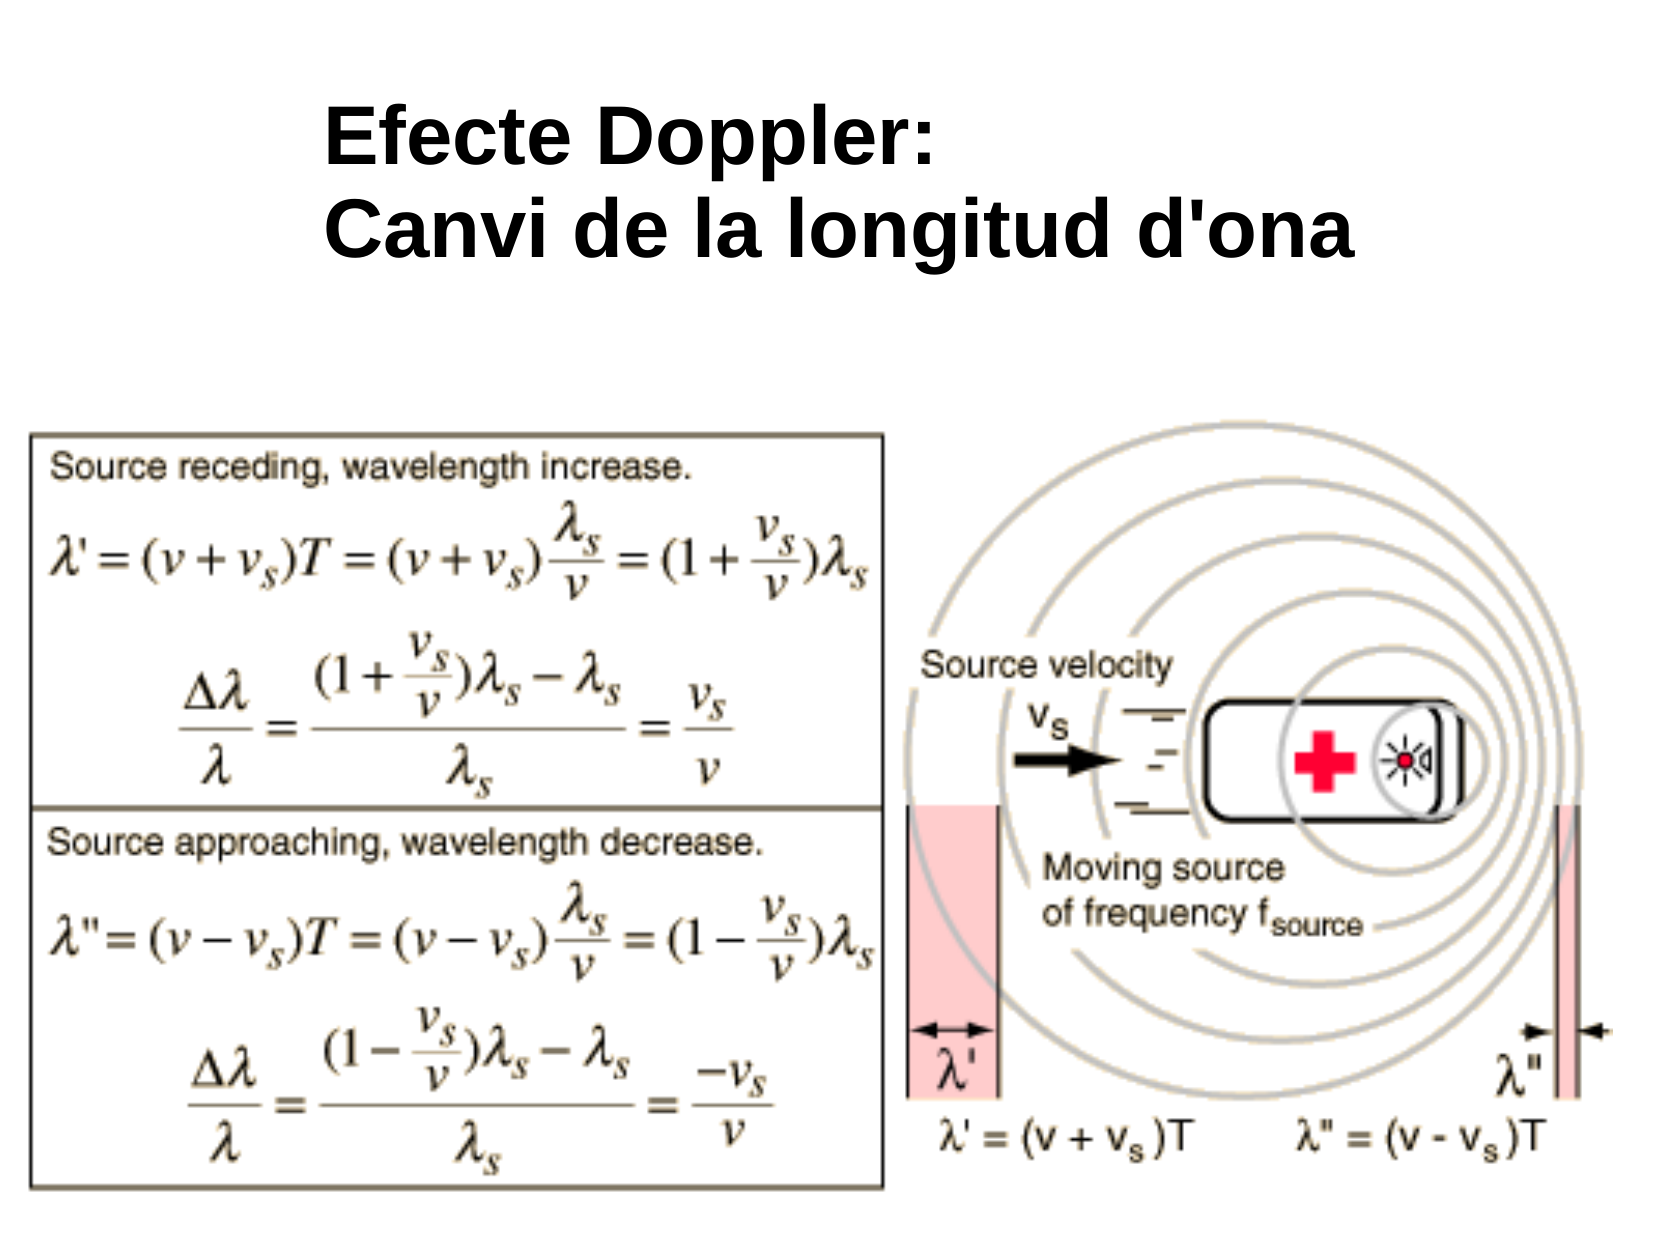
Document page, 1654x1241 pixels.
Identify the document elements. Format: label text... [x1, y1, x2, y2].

picture [21, 399, 1613, 1226]
text_box Efecte Doppler: Canvi de la longitud d'ona [308, 81, 1411, 283]
